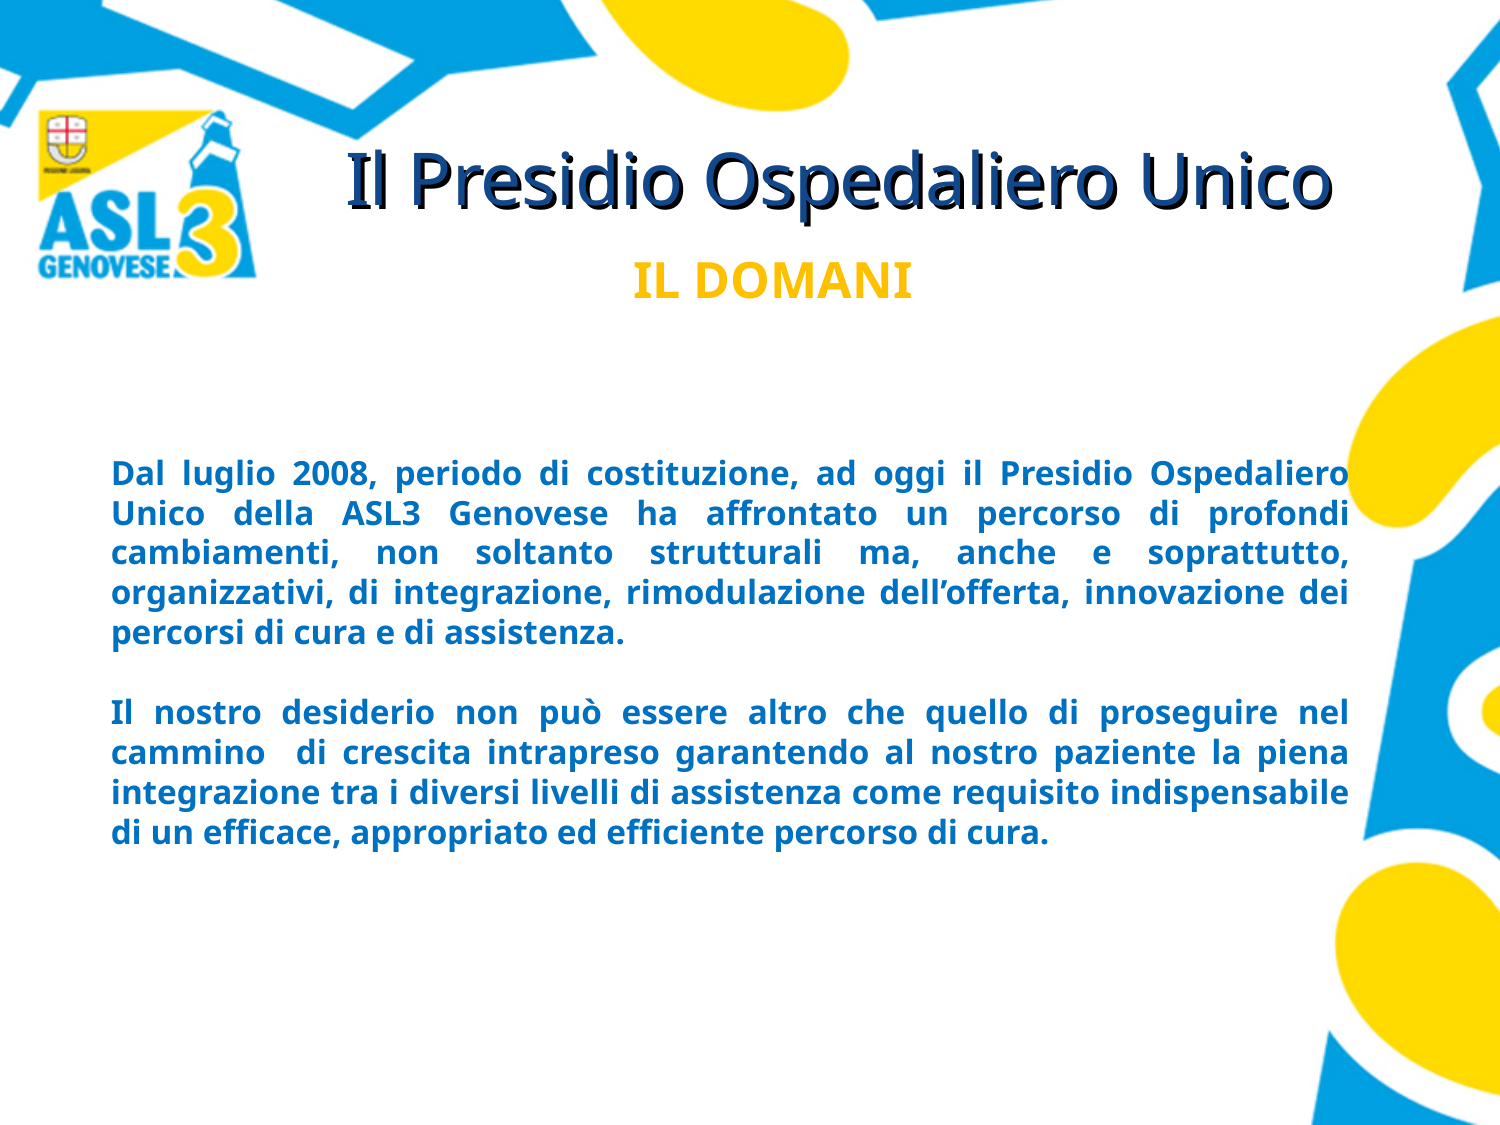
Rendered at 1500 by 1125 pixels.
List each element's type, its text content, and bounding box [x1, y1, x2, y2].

text_box IL DOMANI [500, 241, 1046, 316]
text_box Dal luglio 2008, periodo di costituzione, ad oggi il Presidio Ospedaliero Unico della ASL3 Genovese ha affrontato un percorso di profondi cambiamenti, non soltanto strutturali ma, anche e soprattutto, organizzativi, di integrazione, rimodulazione dell’offerta, innovazione dei percorsi di cura e di assistenza. Il nostro desiderio non può essere altro che quello di proseguire nel cammino di crescita intrapreso garantendo al nostro paziente la piena integrazione tra i diversi livelli di assistenza come requisito indispensabile di un efficace, appropriato ed efficiente percorso di cura. [96, 375, 1367, 1002]
text_box Il Presidio Ospedaliero Unico [242, 125, 1438, 302]
